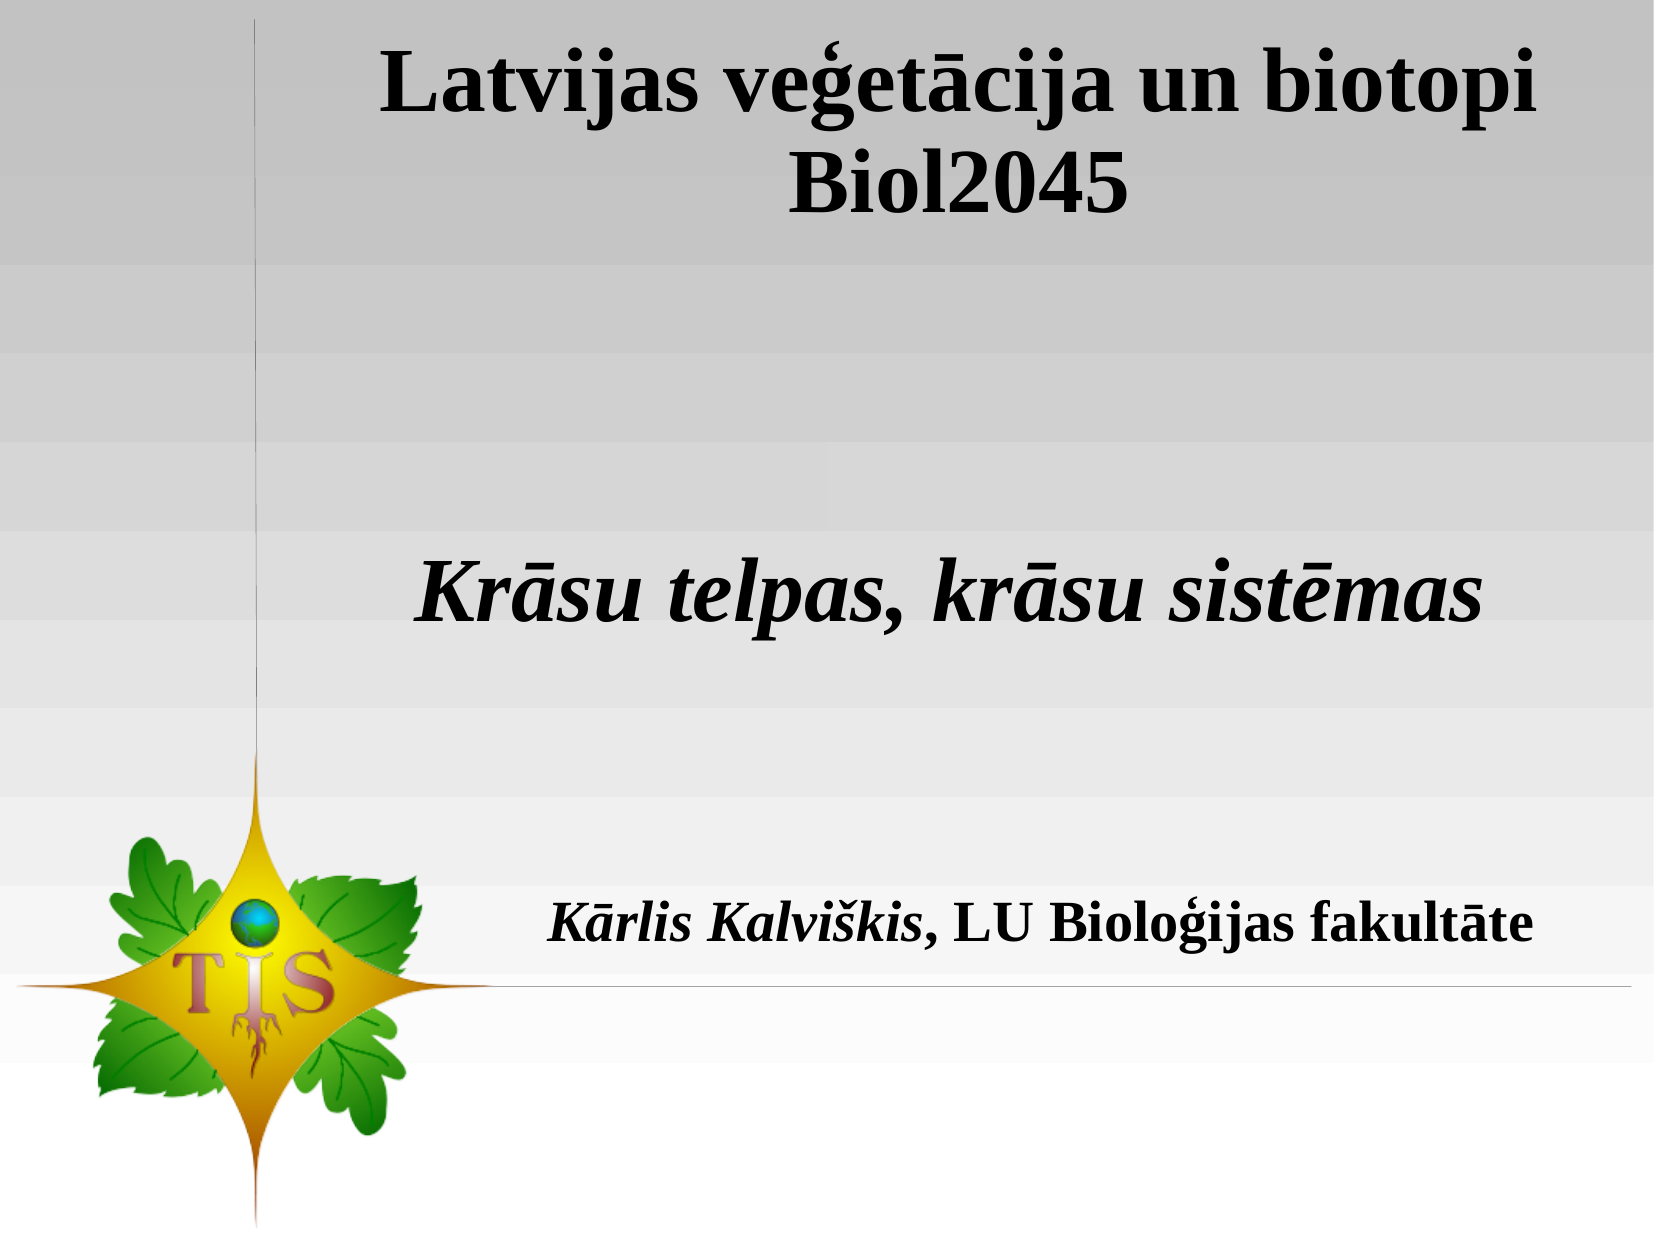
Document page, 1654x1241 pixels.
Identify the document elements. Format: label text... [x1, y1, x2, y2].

picture [0, 0, 1654, 1241]
title Krāsu telpas, krāsu sistēmas [295, 324, 1607, 857]
